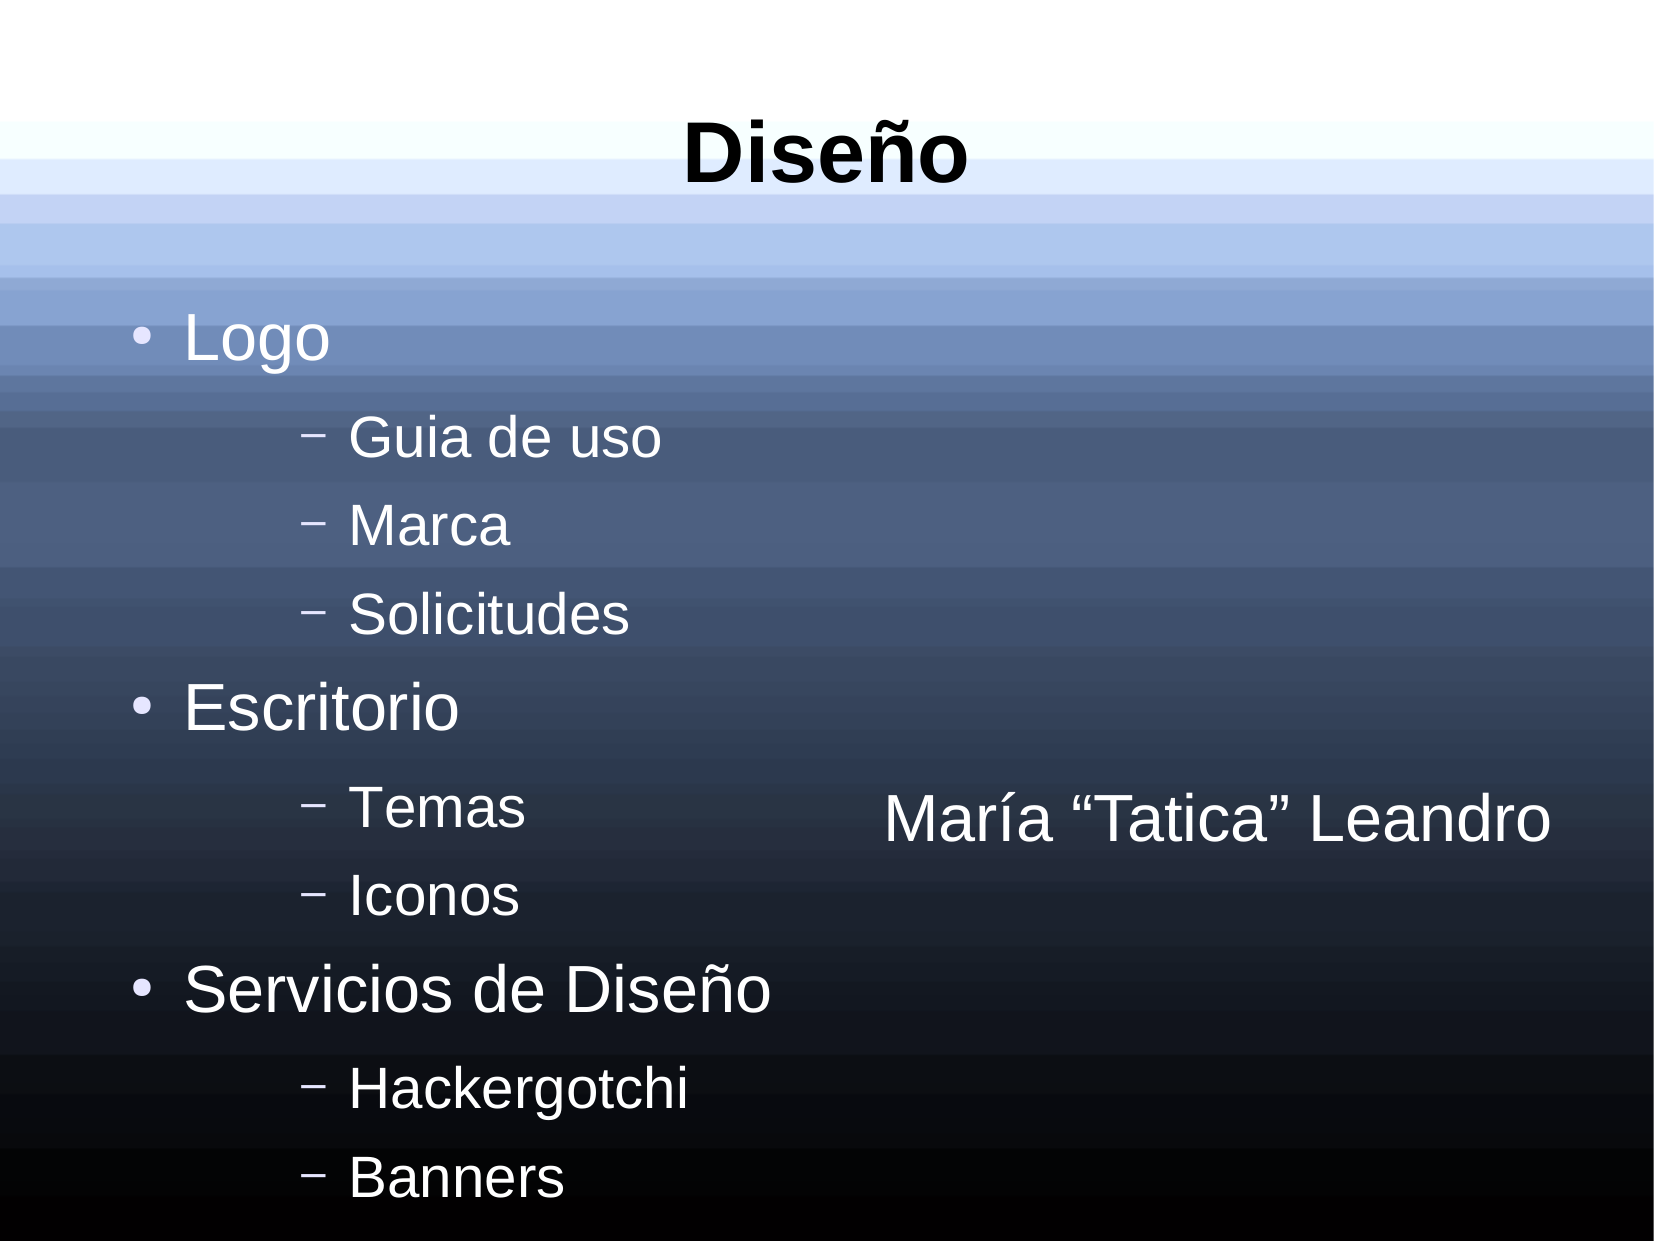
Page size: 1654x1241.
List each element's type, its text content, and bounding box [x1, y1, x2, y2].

text_box María “Tatica” Leandro [868, 773, 1576, 863]
picture [0, 0, 1654, 1241]
list Logo Guia de uso Marca Solicitudes Escritorio Temas Iconos Servicios de Diseño Hackergotchi Banners [112, 300, 1601, 1210]
title Diseño [82, 49, 1571, 257]
